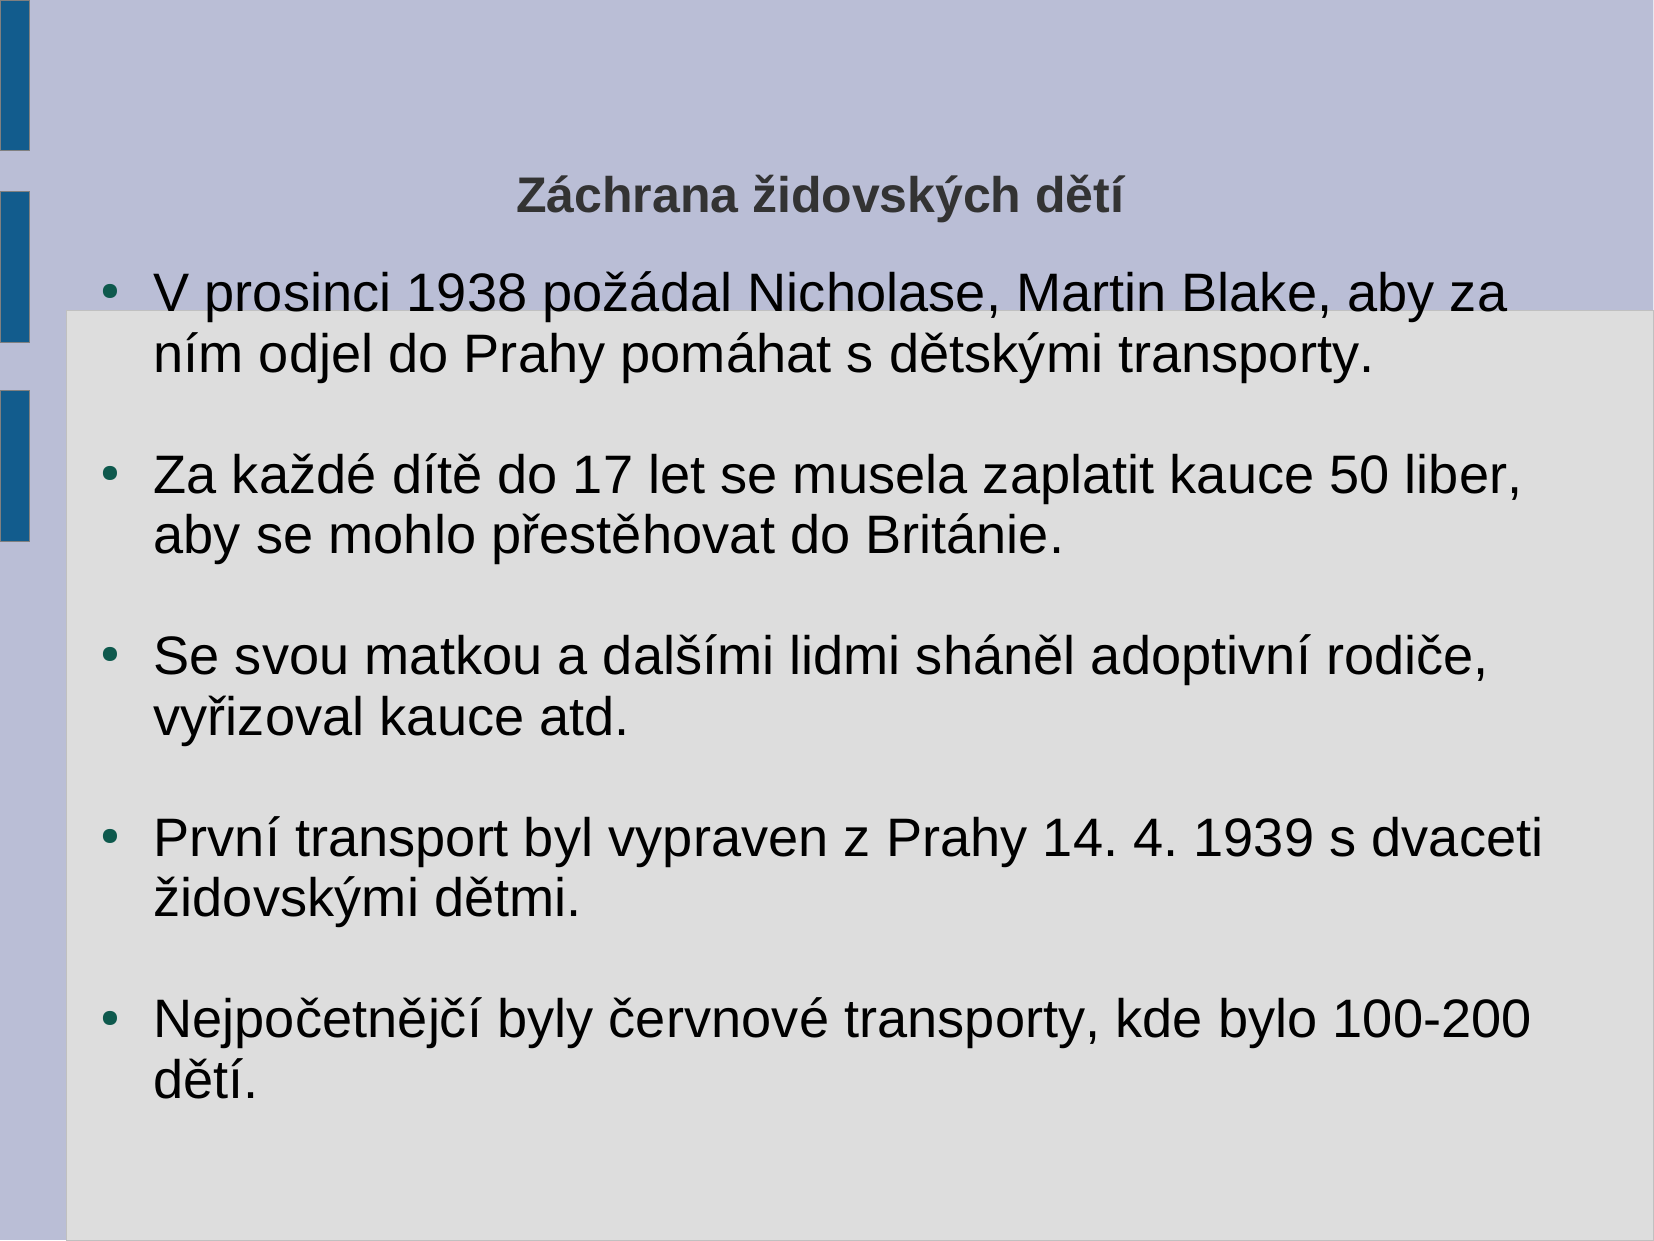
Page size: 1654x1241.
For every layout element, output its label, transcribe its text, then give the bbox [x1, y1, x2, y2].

list V prosinci 1938 požádal Nicholase, Martin Blake, aby za ním odjel do Prahy pomáhat s dětskými transporty. Za každé dítě do 17 let se musela zaplatit kauce 50 liber, aby se mohlo přestěhovat do Británie. Se svou matkou a dalšími lidmi sháněl adoptivní rodiče, vyřizoval kauce atd. První transport byl vypraven z Prahy 14. 4. 1939 s dvaceti židovskými dětmi. Nejpočetnějčí byly červnové transporty, kde bylo 100-200 dětí. [82, 262, 1571, 1111]
title Záchrana židovských dětí [121, 91, 1534, 262]
